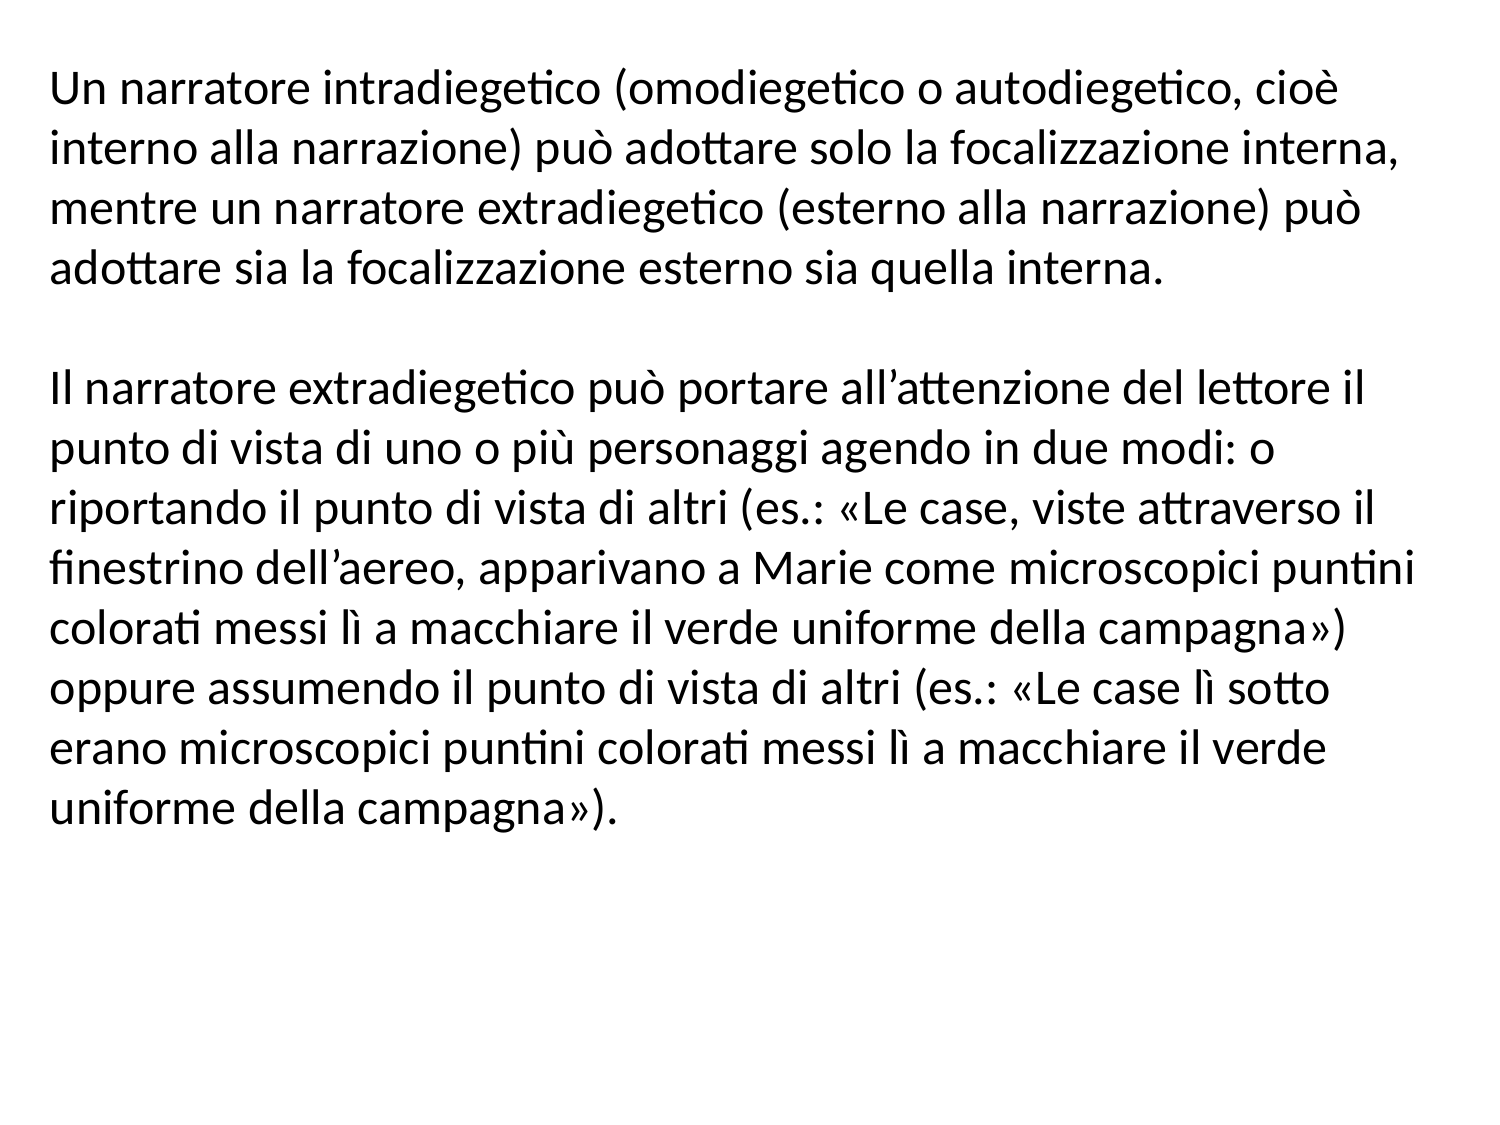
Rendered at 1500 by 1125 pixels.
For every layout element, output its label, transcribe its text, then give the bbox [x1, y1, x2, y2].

text_box Un narratore intradiegetico (omodiegetico o autodiegetico, cioè interno alla narrazione) può adottare solo la focalizzazione interna, mentre un narratore extradiegetico (esterno alla narrazione) può adottare sia la focalizzazione esterno sia quella interna. Il narratore extradiegetico può portare all’attenzione del lettore il punto di vista di uno o più personaggi agendo in due modi: o riportando il punto di vista di altri (es.: «Le case, viste attraverso il finestrino dell’aereo, apparivano a Marie come microscopici puntini colorati messi lì a macchiare il verde uniforme della campagna») oppure assumendo il punto di vista di altri (es.: «Le case lì sotto erano microscopici puntini colorati messi lì a macchiare il verde uniforme della campagna»). [35, 46, 1465, 842]
